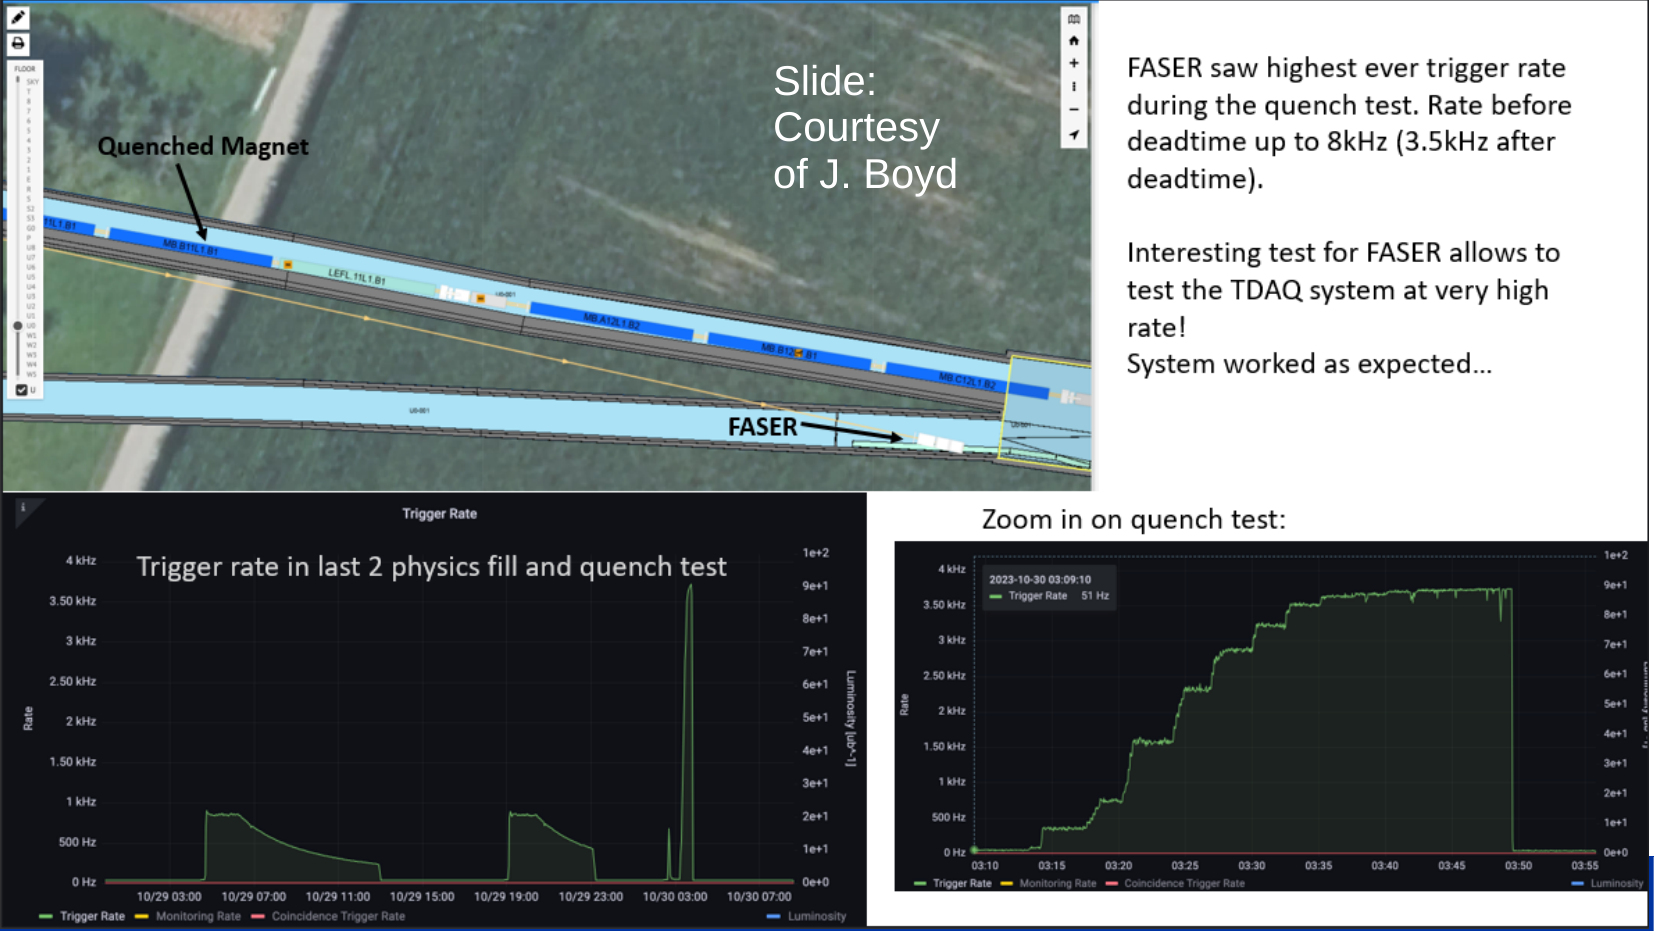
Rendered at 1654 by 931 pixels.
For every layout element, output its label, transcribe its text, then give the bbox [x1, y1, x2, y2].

picture [0, 0, 1649, 929]
text_box Slide: Courtesy of J. Boyd [758, 50, 974, 205]
